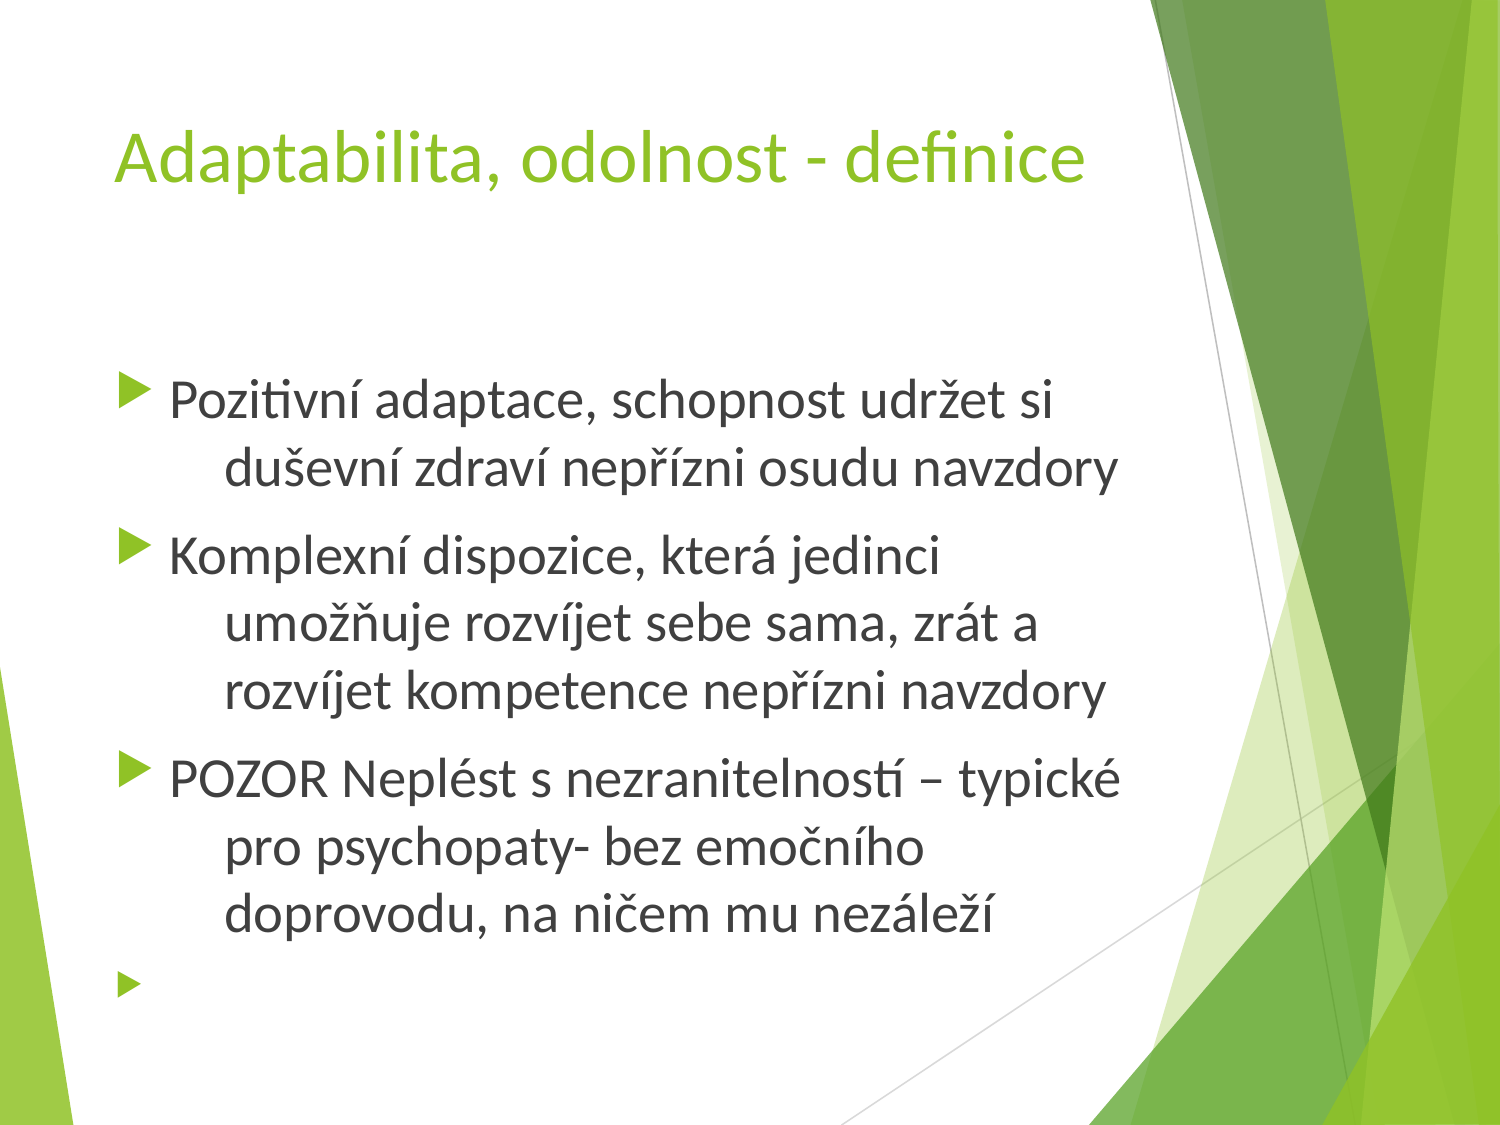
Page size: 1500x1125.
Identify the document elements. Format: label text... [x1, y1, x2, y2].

list Pozitivní adaptace, schopnost udržet si duševní zdraví nepřízni osudu navzdory Komplexní dispozice, která jedinci umožňuje rozvíjet sebe sama, zrát a rozvíjet kompetence nepřízni navzdory POZOR Neplést s nezranitelností – typické pro psychopaty- bez emočního doprovodu, na ničem mu nezáleží [99, 354, 1142, 992]
title Adaptabilita, odolnost - definice [99, 99, 1142, 317]
